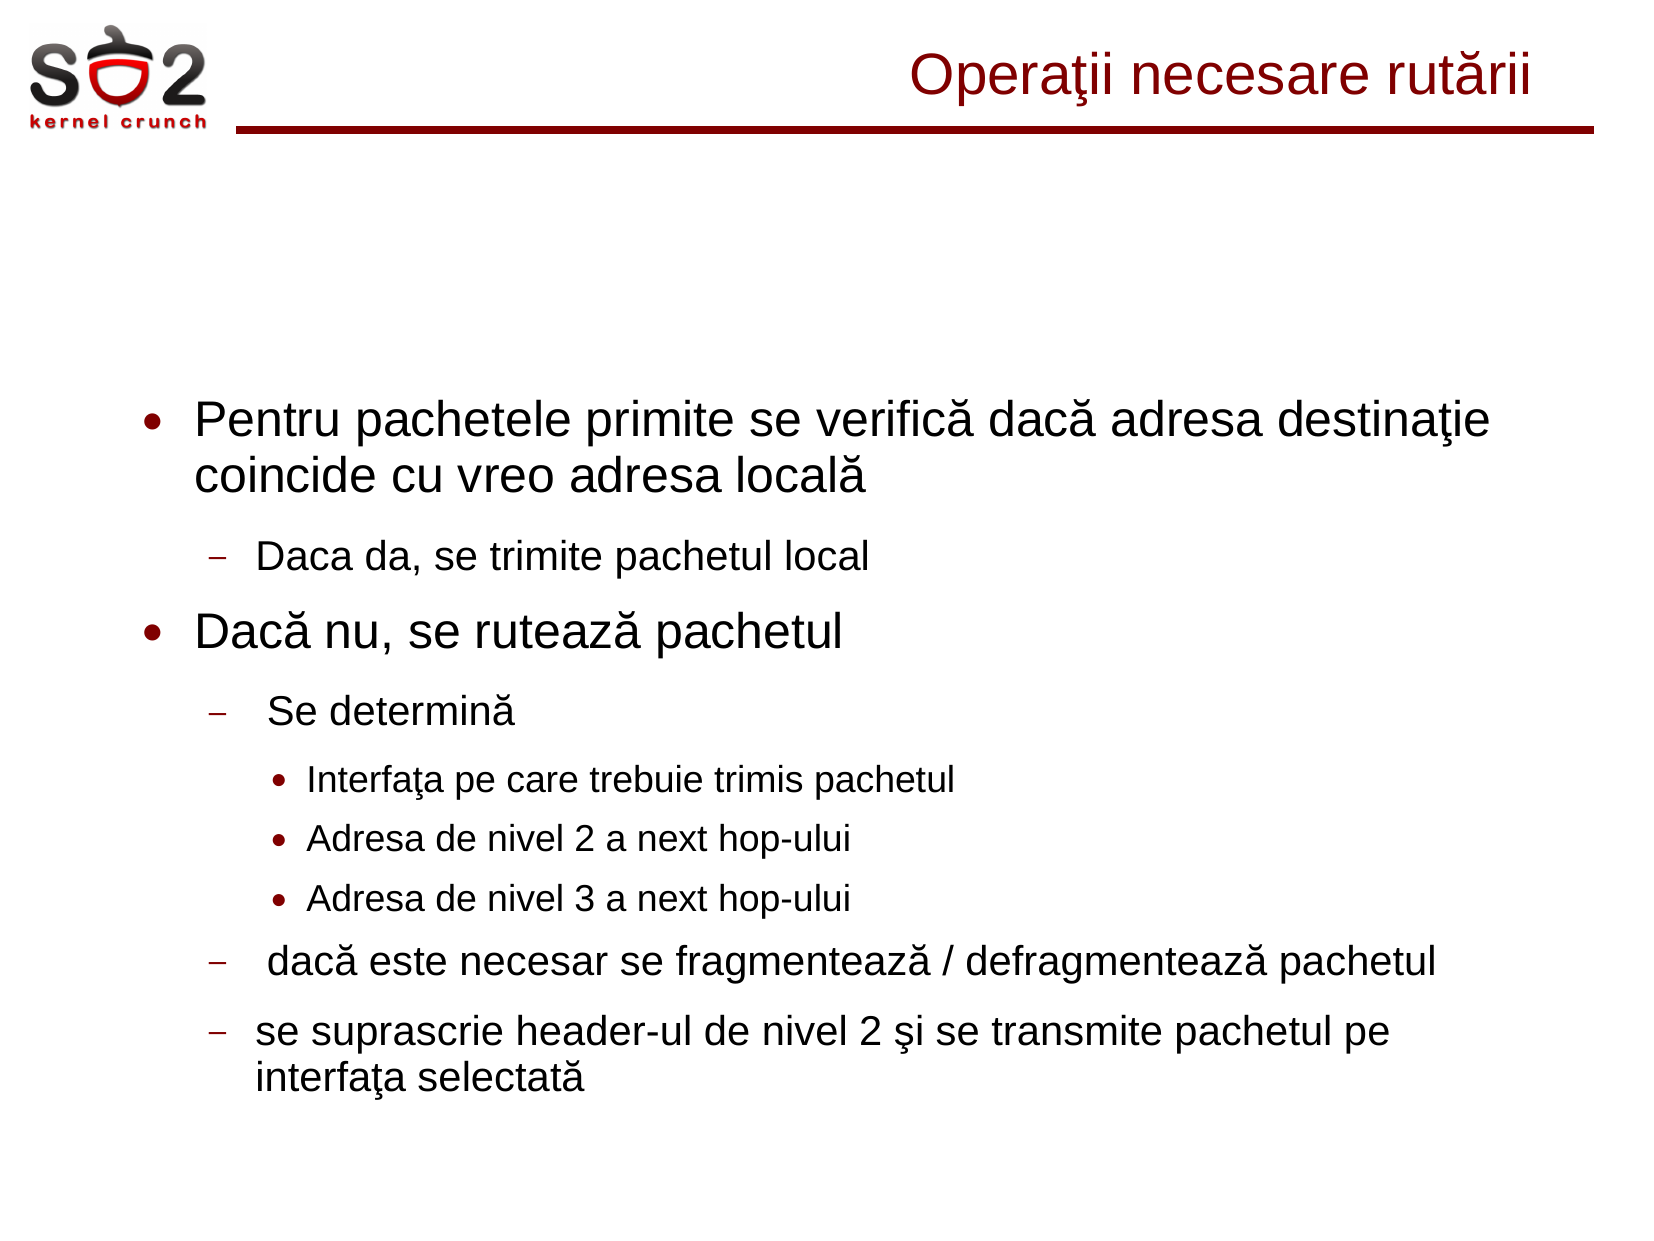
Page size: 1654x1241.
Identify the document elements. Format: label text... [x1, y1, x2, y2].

title Operaţii necesare rutării [121, 0, 1534, 148]
list Pentru pachetele primite se verifică dacă adresa destinaţie coincide cu vreo adresa locală Daca da, se trimite pachetul local Dacă nu, se rutează pachetul Se determină Interfaţa pe care trebuie trimis pachetul Adresa de nivel 2 a next hop-ului Adresa de nivel 3 a next hop-ului dacă este necesar se fragmentează / defragmentează pachetul se suprascrie header-ul de nivel 2 şi se transmite pachetul pe interfaţa selectată [123, 281, 1536, 1211]
picture [29, 23, 121, 130]
